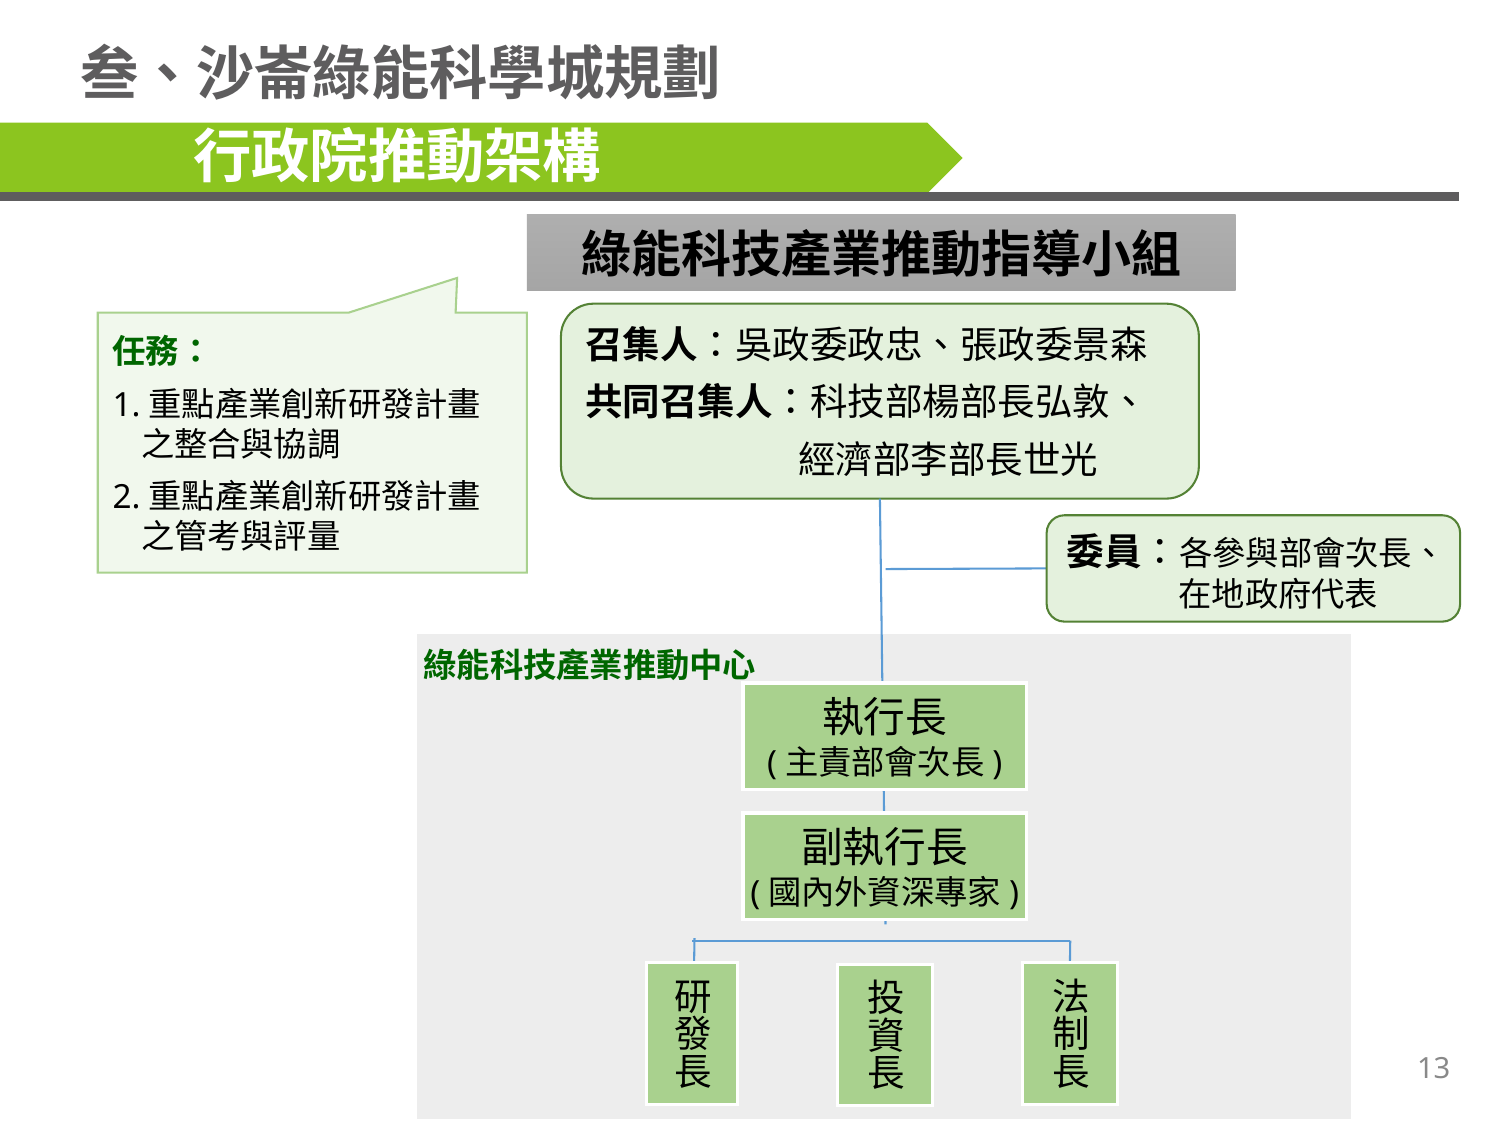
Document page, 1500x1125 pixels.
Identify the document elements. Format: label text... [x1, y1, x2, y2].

text_box [616, 122, 963, 192]
text_box 任務： 1.重點產業創新研發計畫之整合與協調 2.重點產業創新研發計畫之管考與評量 [97, 277, 527, 573]
text_box 13 [1401, 1039, 1488, 1100]
text_box 投資長 [838, 964, 932, 1106]
text_box [417, 634, 881, 683]
text_box 行政院推動架構 [178, 119, 616, 197]
text_box 叁、沙崙綠能科學城規劃 [65, 31, 1471, 119]
text_box [417, 634, 1351, 1119]
text_box 綠能科技產業推動指導小組 [526, 214, 1236, 291]
text_box 副執行長 (國內外資深專家) [743, 813, 1027, 919]
text_box 委員：各參與部會次長、在地政府代表 [1046, 515, 1461, 622]
text_box 研發長 [647, 963, 738, 1104]
text_box [0, 122, 178, 192]
text_box 法制長 [1023, 963, 1118, 1104]
text_box 執行長 (主責部會次長) [743, 683, 1027, 789]
text_box 綠能科技產業推動中心 [408, 636, 776, 693]
text_box 召集人：吳政委政忠、張政委景森 共同召集人：科技部楊部長弘敦、 經濟部李部長世光 [560, 303, 1199, 499]
